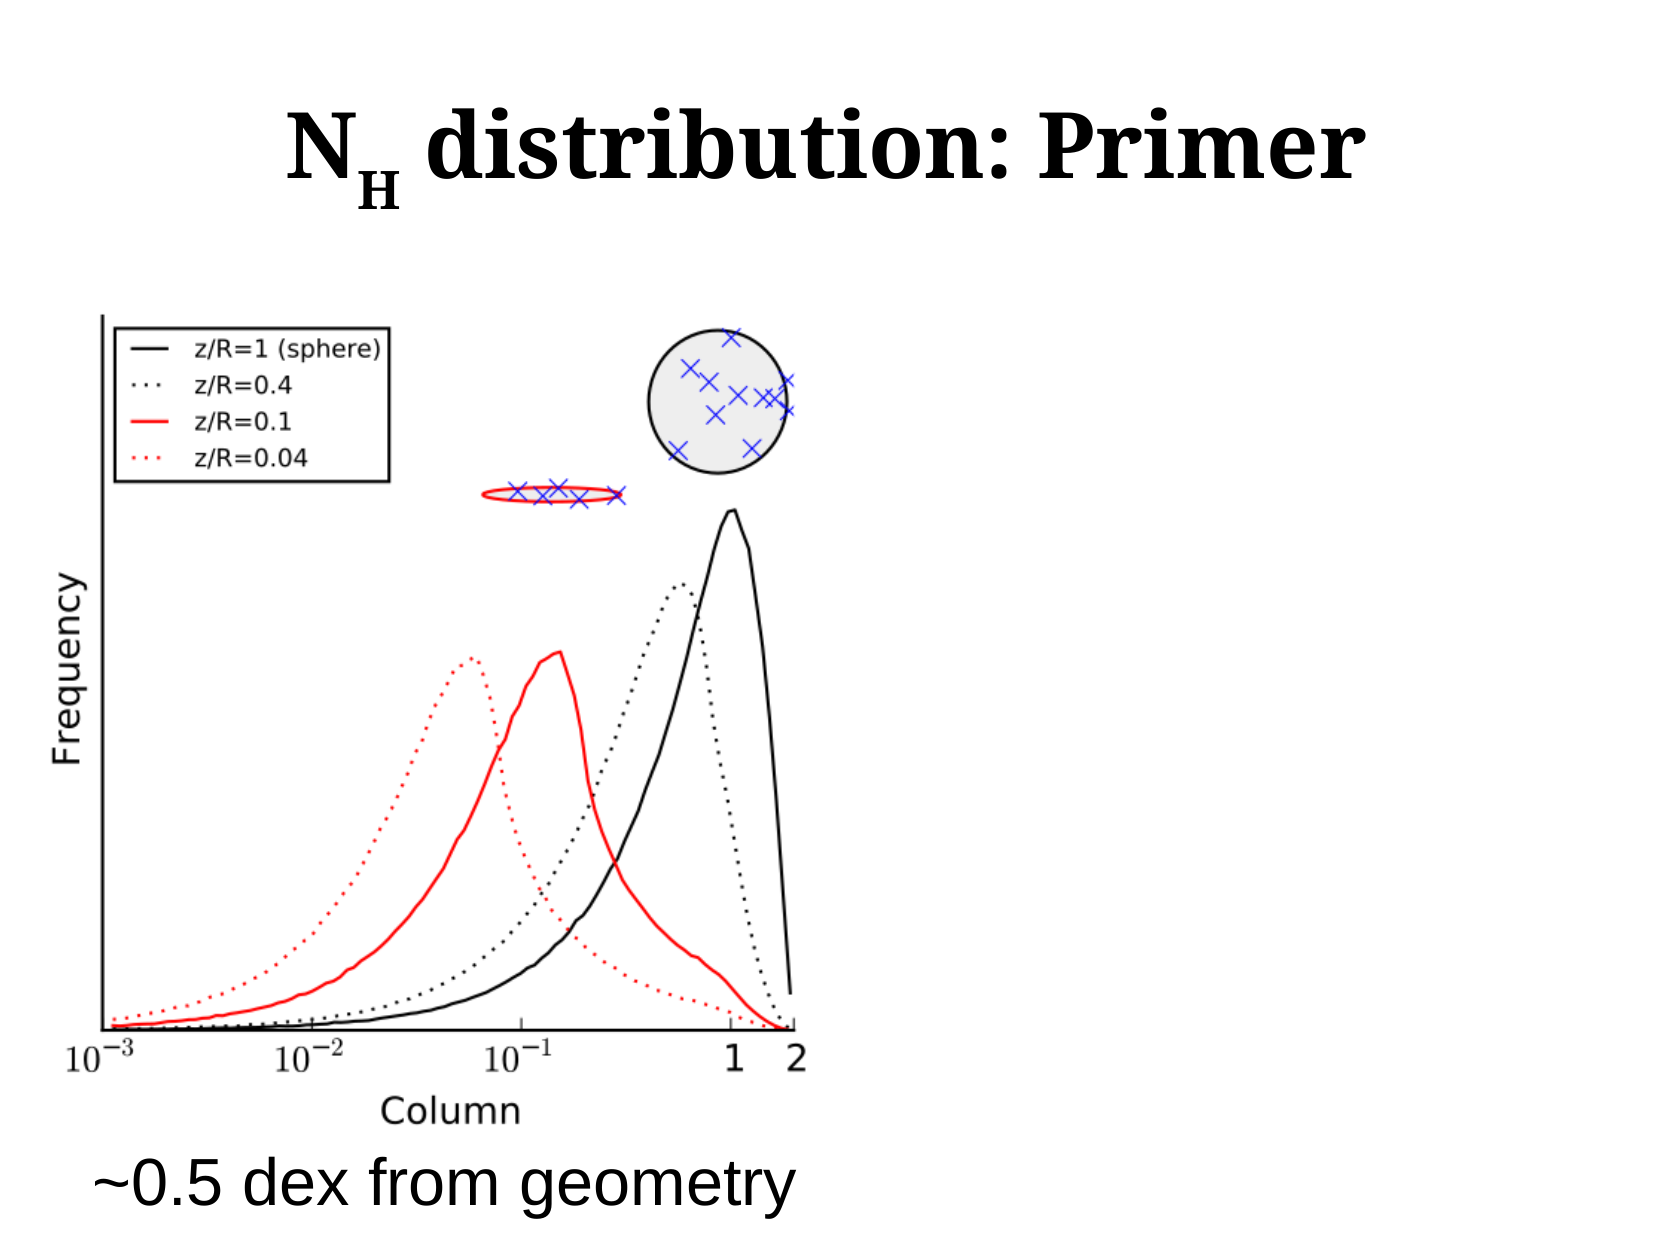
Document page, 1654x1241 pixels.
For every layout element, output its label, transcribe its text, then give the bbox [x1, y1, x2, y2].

list ~0.5 dex from geometry [21, 1040, 900, 1241]
title NH distribution: Primer [82, 49, 1571, 257]
picture [29, 294, 825, 1154]
